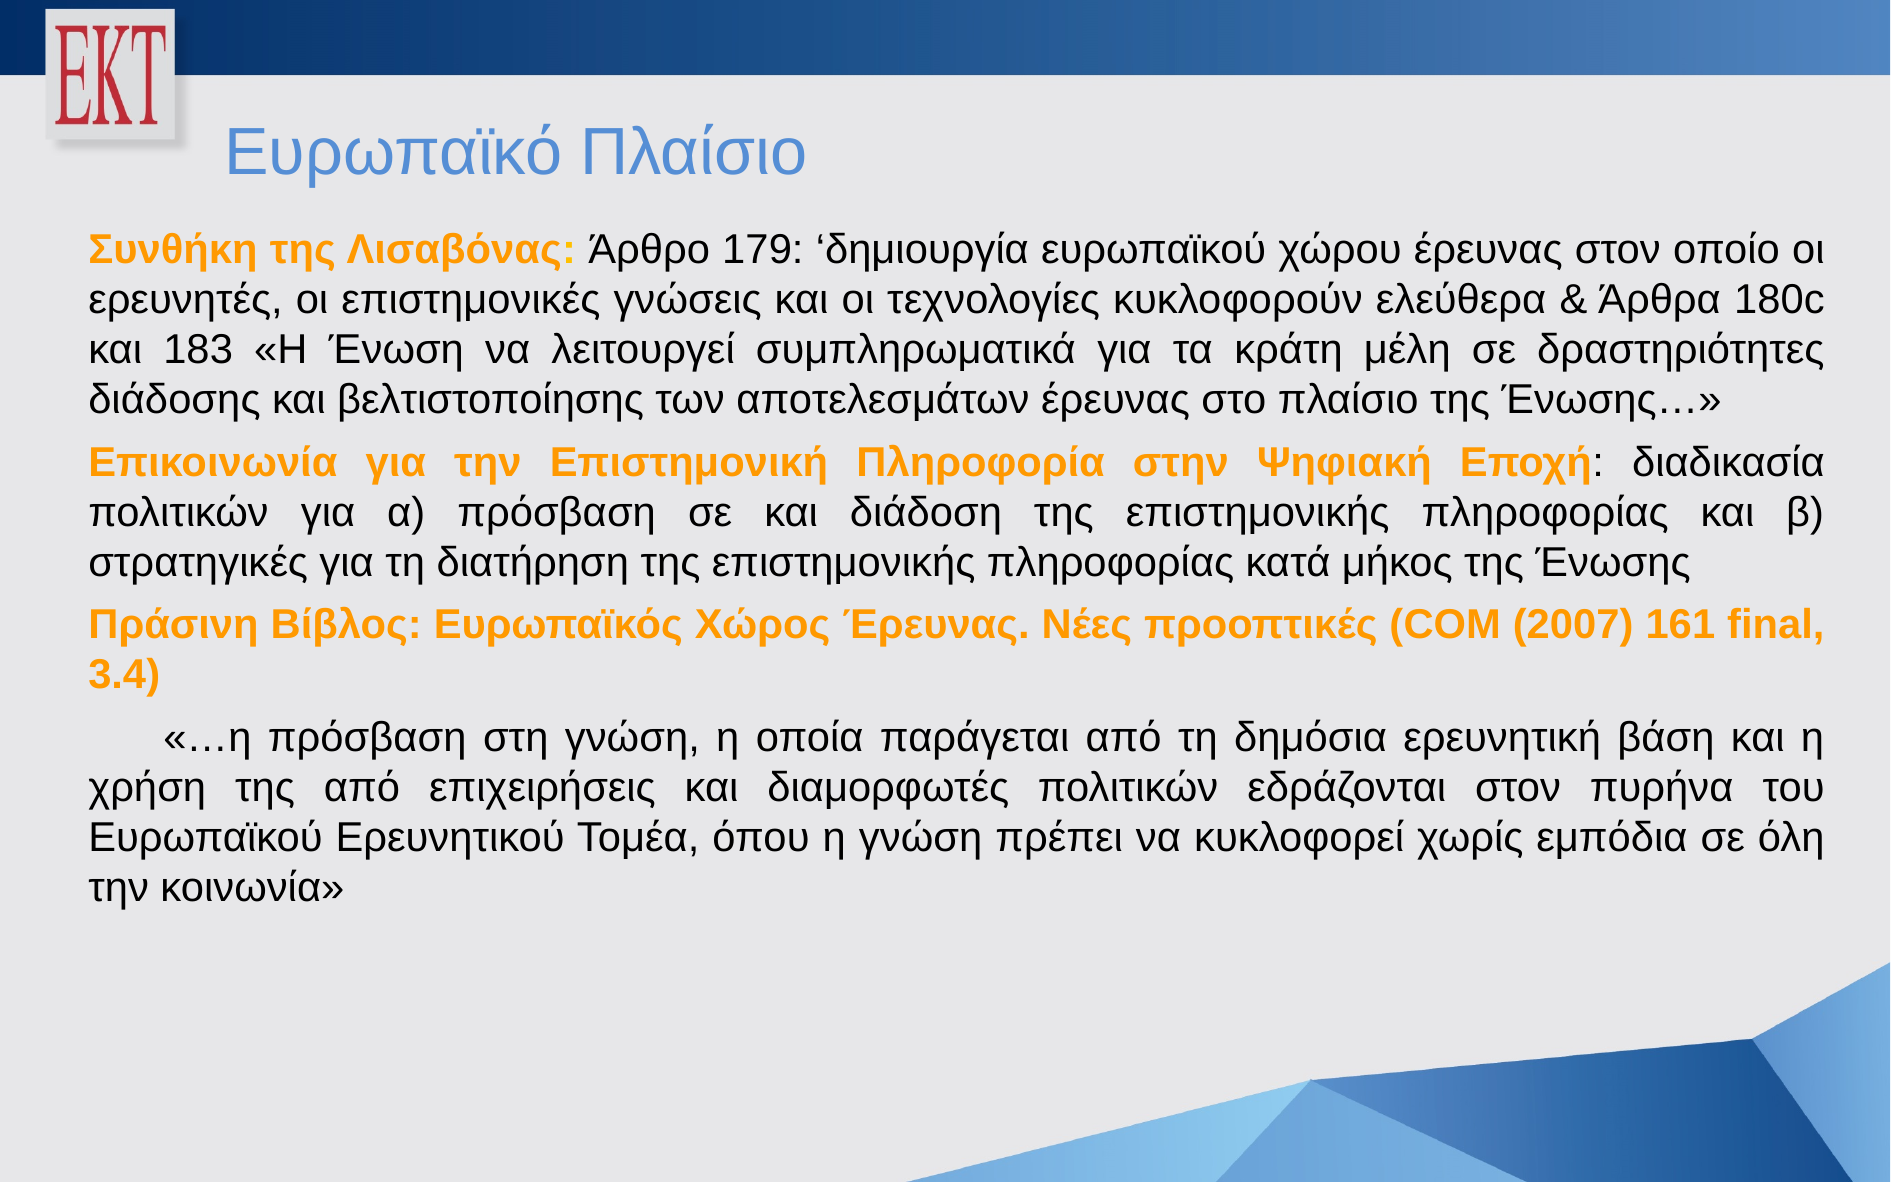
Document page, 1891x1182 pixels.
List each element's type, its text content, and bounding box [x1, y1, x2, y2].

title Ευρωπαϊκό Πλαίσιο [224, 118, 1607, 178]
list Συνθήκη της Λισαβόνας: Άρθρο 179: ‘δημιουργία ευρωπαϊκού χώρου έρευνας στον οποίο οι ερευνητές, οι επιστημονικές γνώσεις και οι τεχνολογίες κυκλο­φορούν ελεύθερα & Άρθρα 180c και 183 «Η Ένωση να λειτουργεί συμπληρωματικά για τα κράτη μέλη σε δραστηριότητες διάδοσης και βελτιστοποίησης των αποτελεσμάτων έρευνας στο πλαίσιο της Ένωσης…» Επικοινωνία για την Επιστημονική Πληροφορία στην Ψηφιακή Εποχή: διαδικασία πολιτικών για α) πρόσβαση σε και διάδοση της επιστημονικής πληροφορίας και β) στρατηγικές για τη διατήρηση της επιστημονικής πληροφορίας κατά μήκος της Ένωσης Πράσινη Βίβλος: Ευρωπαϊκός Χώρος Έρευνας. Νέες προοπτικές (COM (2007) 161 final, 3.4) «…η πρόσβαση στη γνώση, η οποία παράγεται από τη δημόσια ερευνητική βάση και η χρήση της από επιχειρήσεις και διαμορφωτές πολιτικών εδράζονται στον πυρήνα του Ευρωπαϊκού Ερευνητικού Τομέα, όπου η γνώση πρέπει να κυκλοφορεί χωρίς εμπόδια σε όλη την κοινωνία» [70, 212, 1843, 1016]
picture [0, 0, 1891, 1182]
